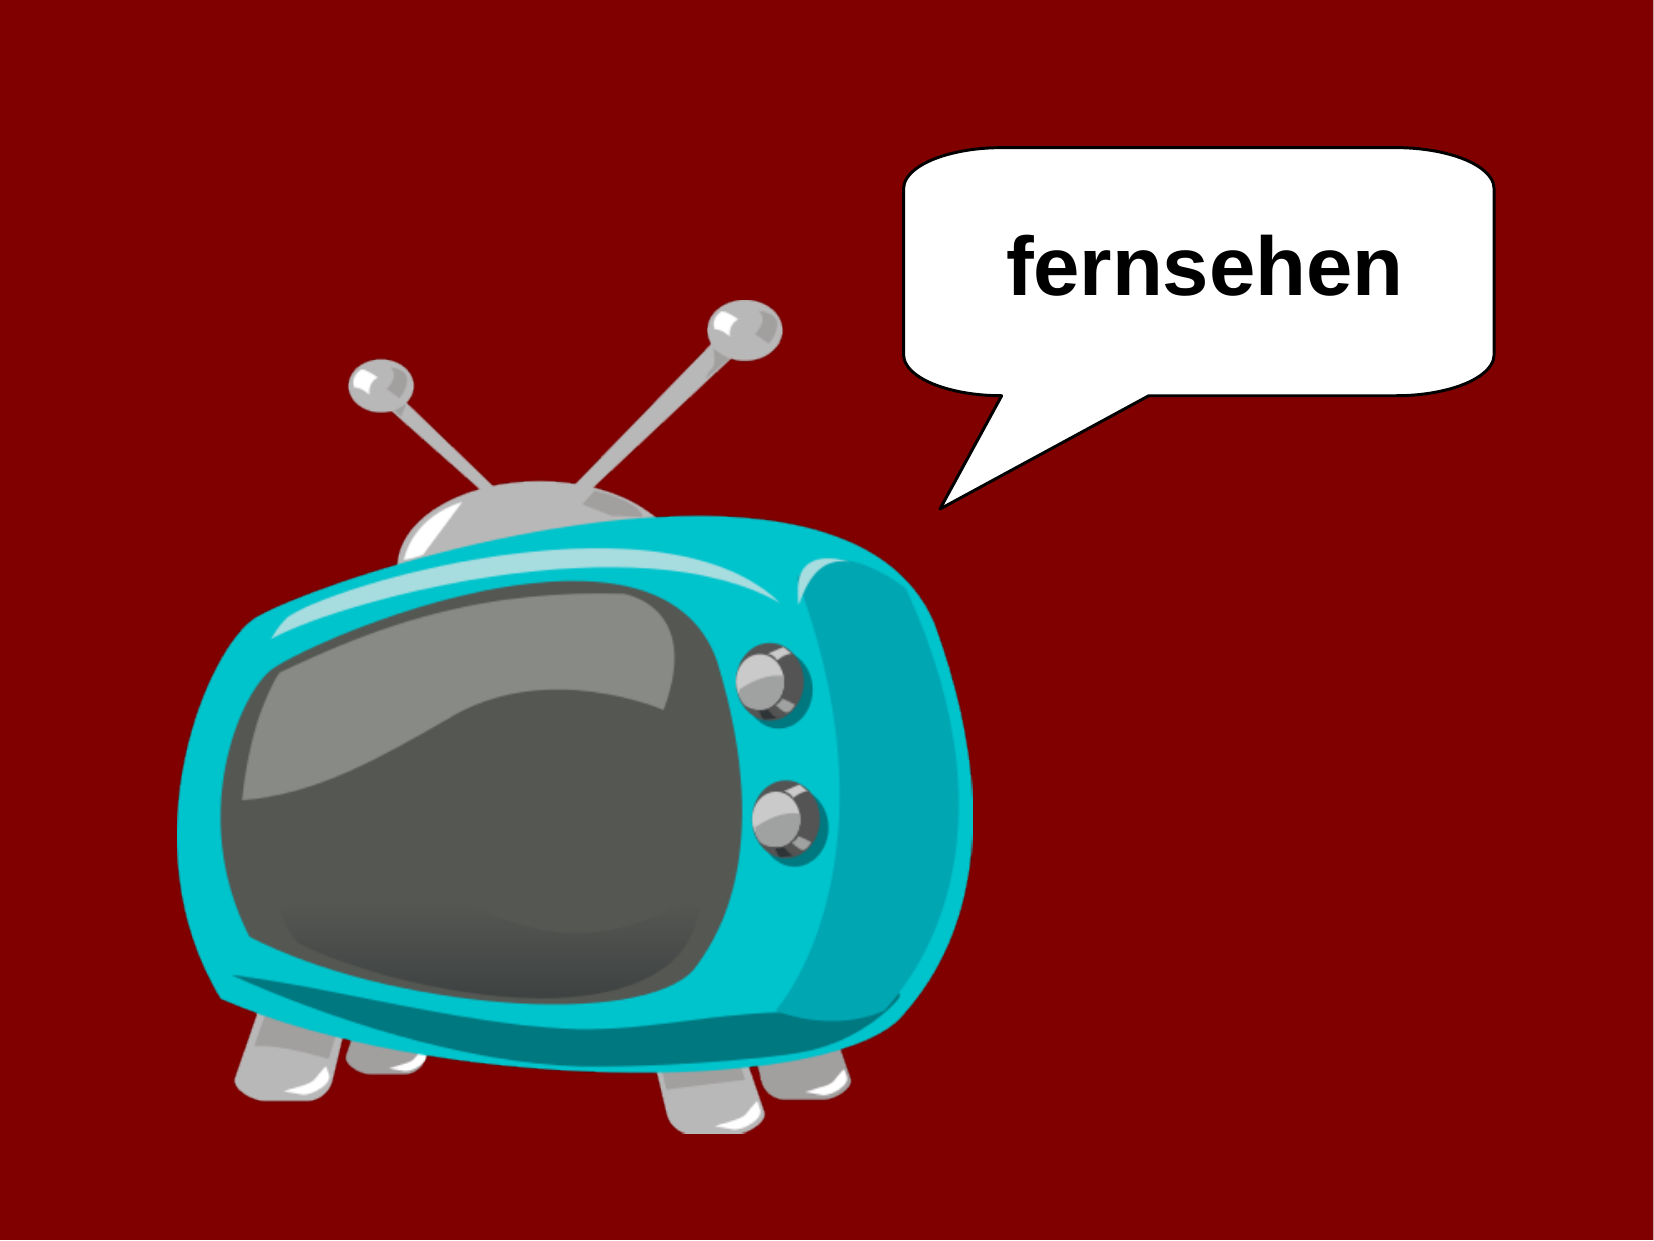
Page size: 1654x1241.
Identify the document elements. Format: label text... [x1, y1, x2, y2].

text_box [903, 147, 1495, 509]
picture [177, 300, 973, 1134]
text_box fernsehen [962, 212, 1447, 325]
